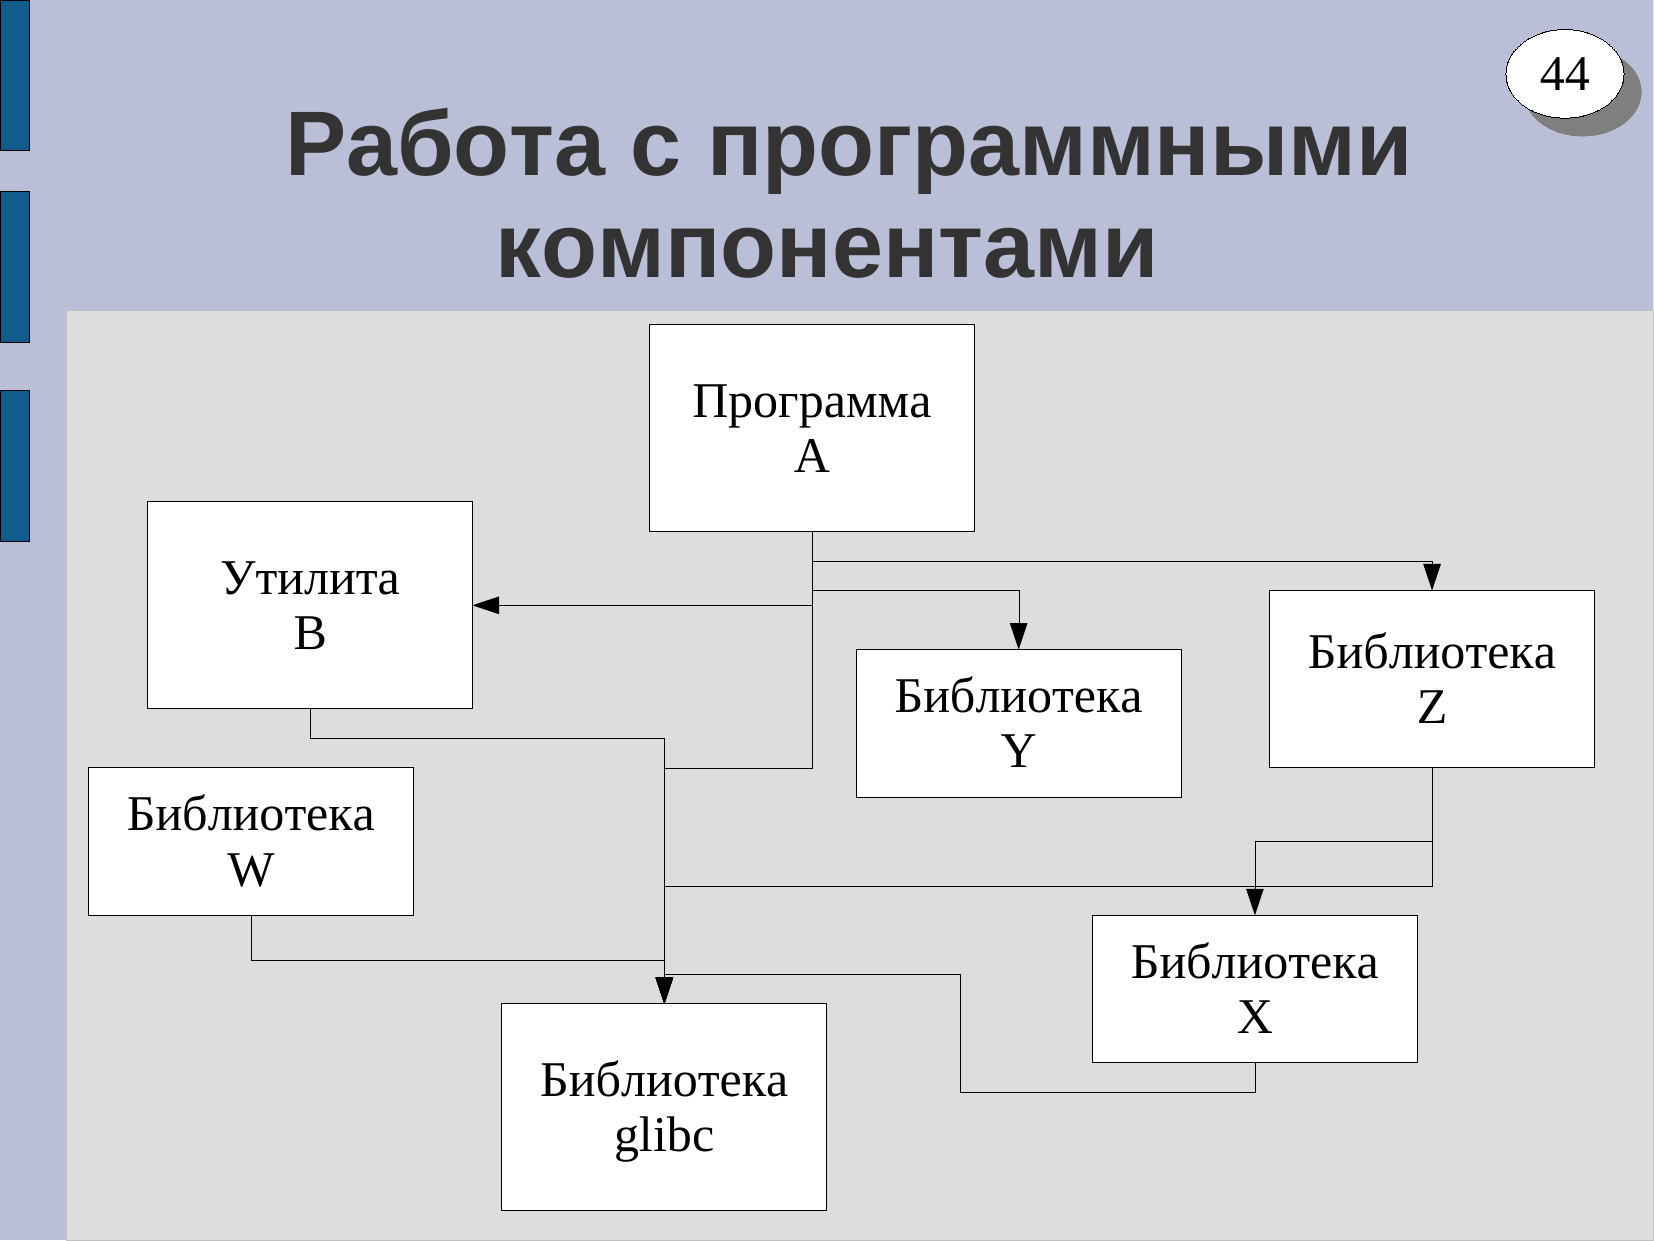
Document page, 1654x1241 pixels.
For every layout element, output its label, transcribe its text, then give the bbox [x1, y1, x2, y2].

text_box Библиотека Y [856, 649, 1182, 798]
text_box Библиотека Z [1269, 590, 1595, 768]
text_box Программа A [649, 324, 975, 532]
title Работа с программными компонентами [121, 91, 1534, 299]
text_box Утилита B [147, 501, 473, 709]
text_box 44 [1505, 29, 1625, 119]
text_box Библиотека W [88, 767, 414, 916]
text_box Библиотека glibc [501, 1003, 827, 1211]
text_box Библиотека X [1092, 915, 1418, 1063]
